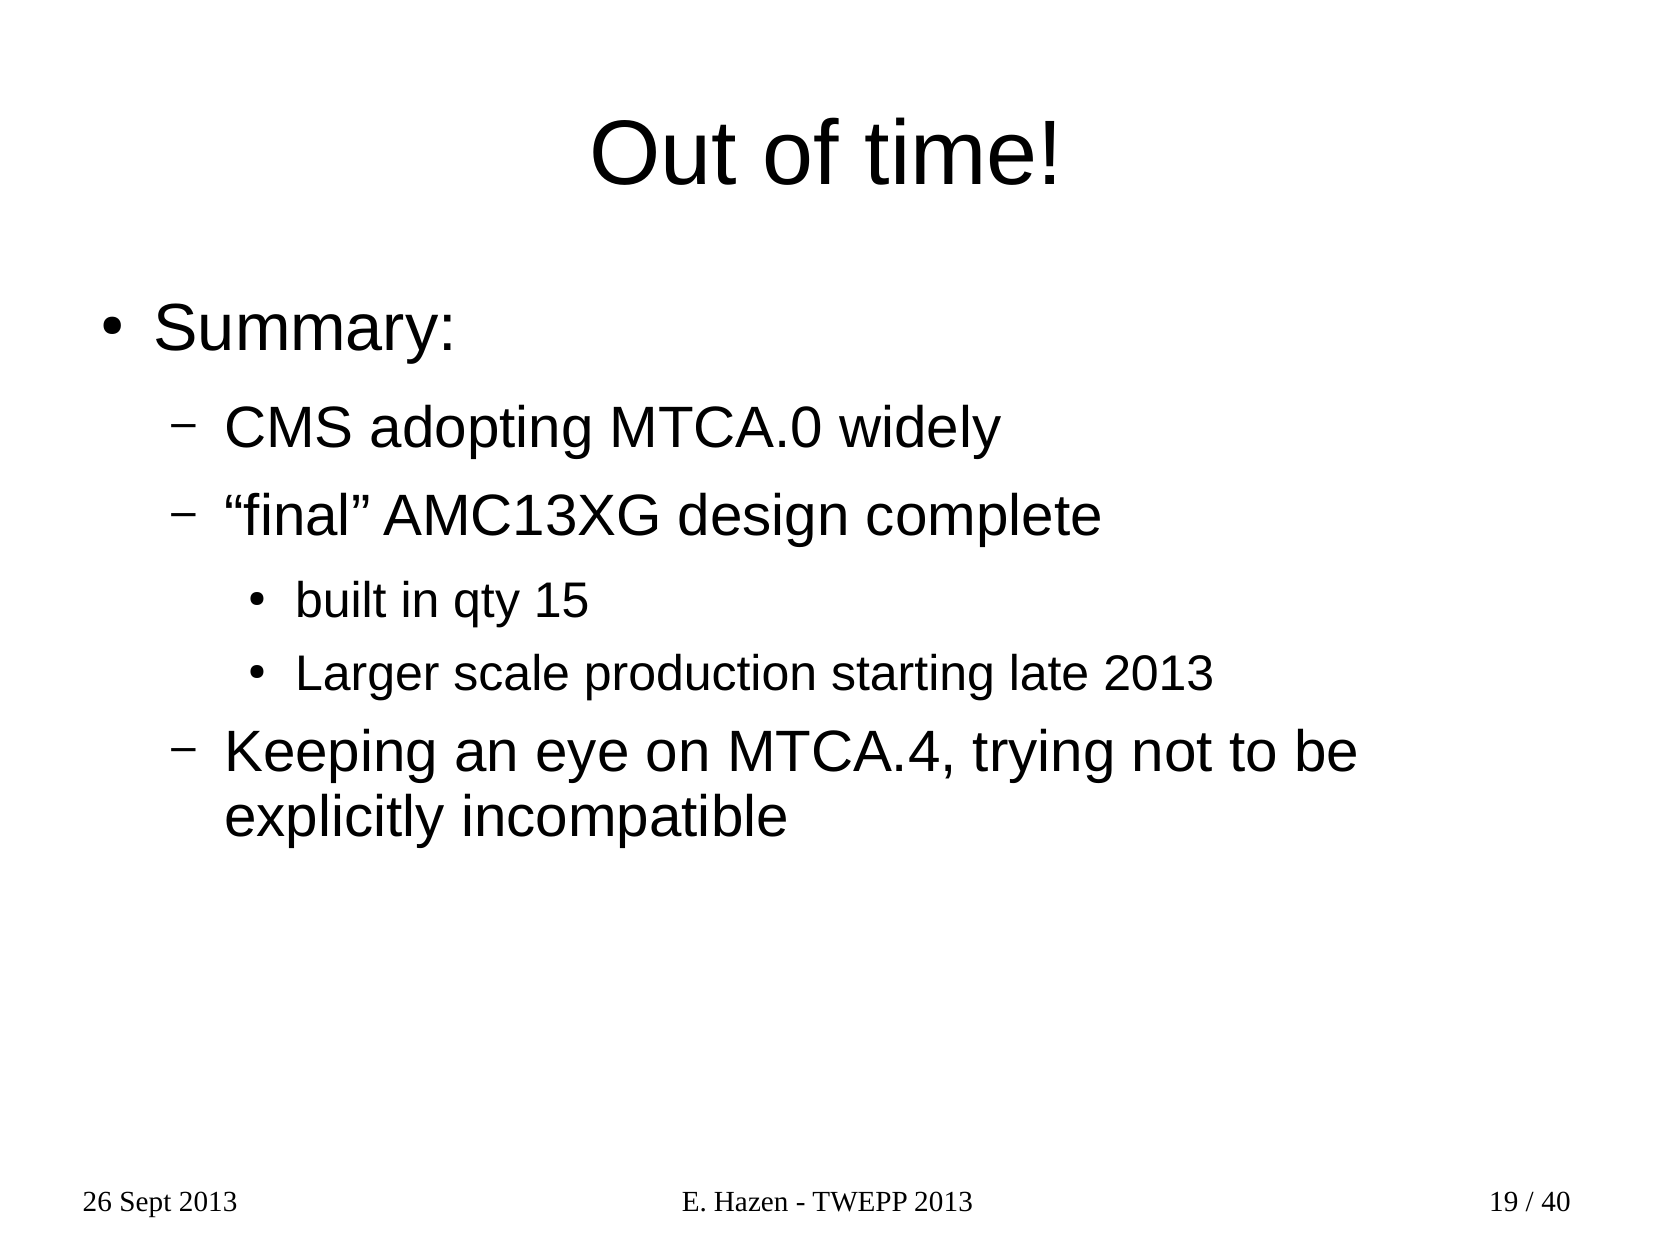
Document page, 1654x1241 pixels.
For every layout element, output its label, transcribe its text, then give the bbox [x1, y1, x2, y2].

list Summary: CMS adopting MTCA.0 widely “final” AMC13XG design complete built in qty 15 Larger scale production starting late 2013 Keeping an eye on MTCA.4, trying not to be explicitly incompatible [82, 290, 1538, 1109]
title Out of time! [82, 49, 1571, 257]
